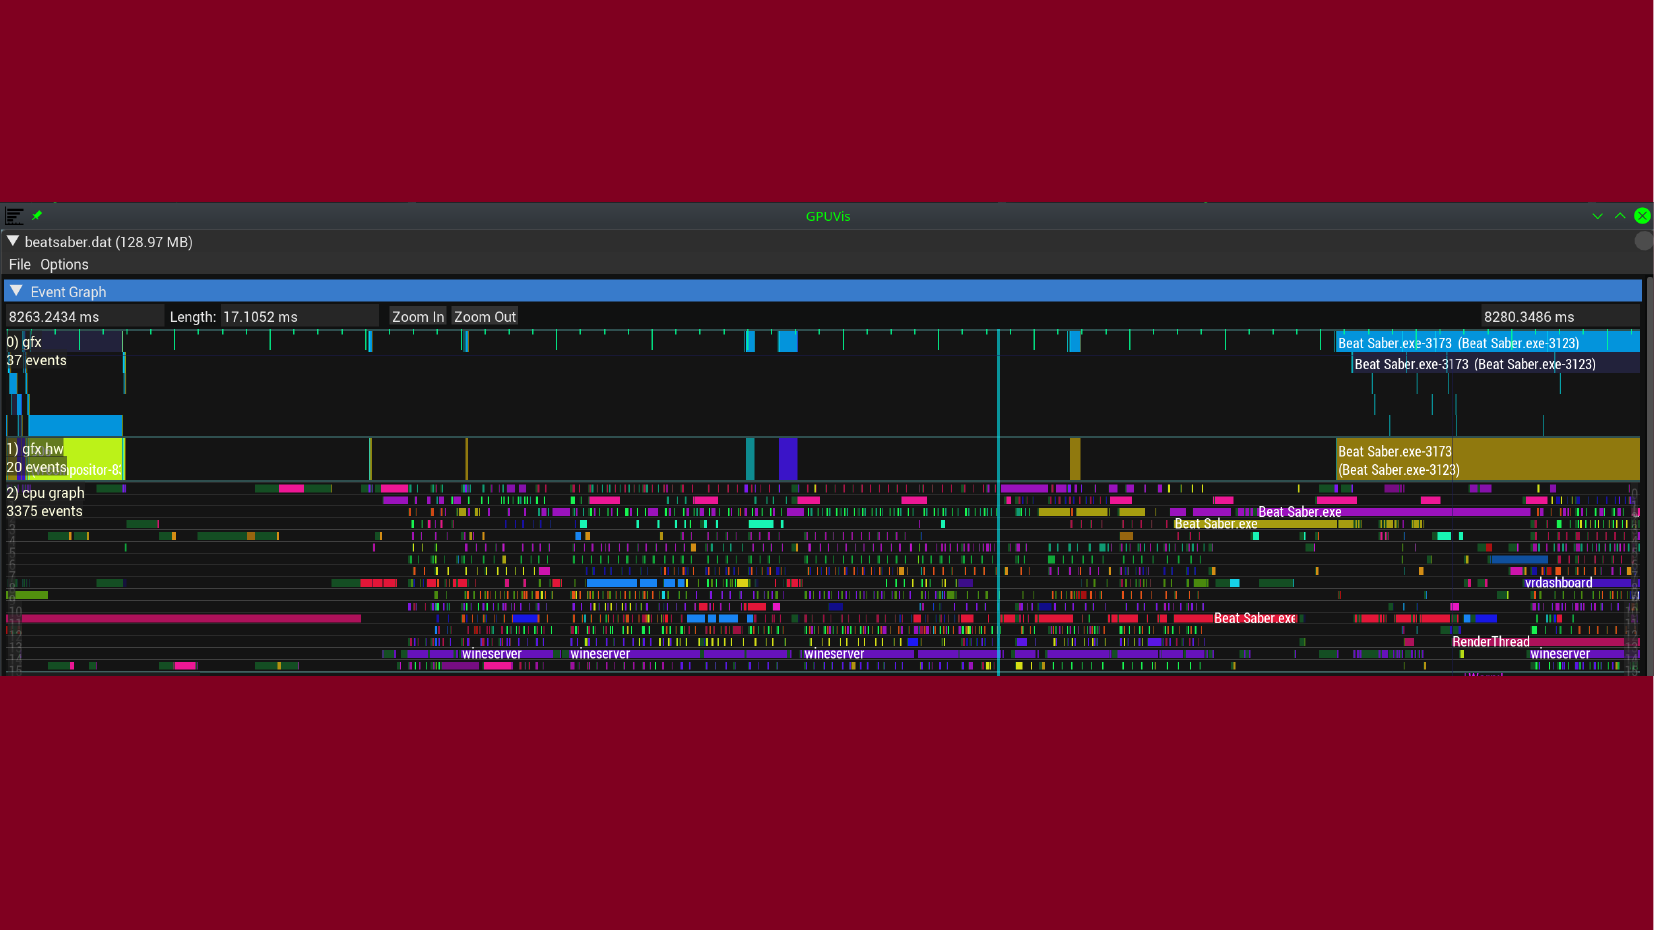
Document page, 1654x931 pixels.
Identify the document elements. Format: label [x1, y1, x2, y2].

picture [0, 202, 1654, 676]
